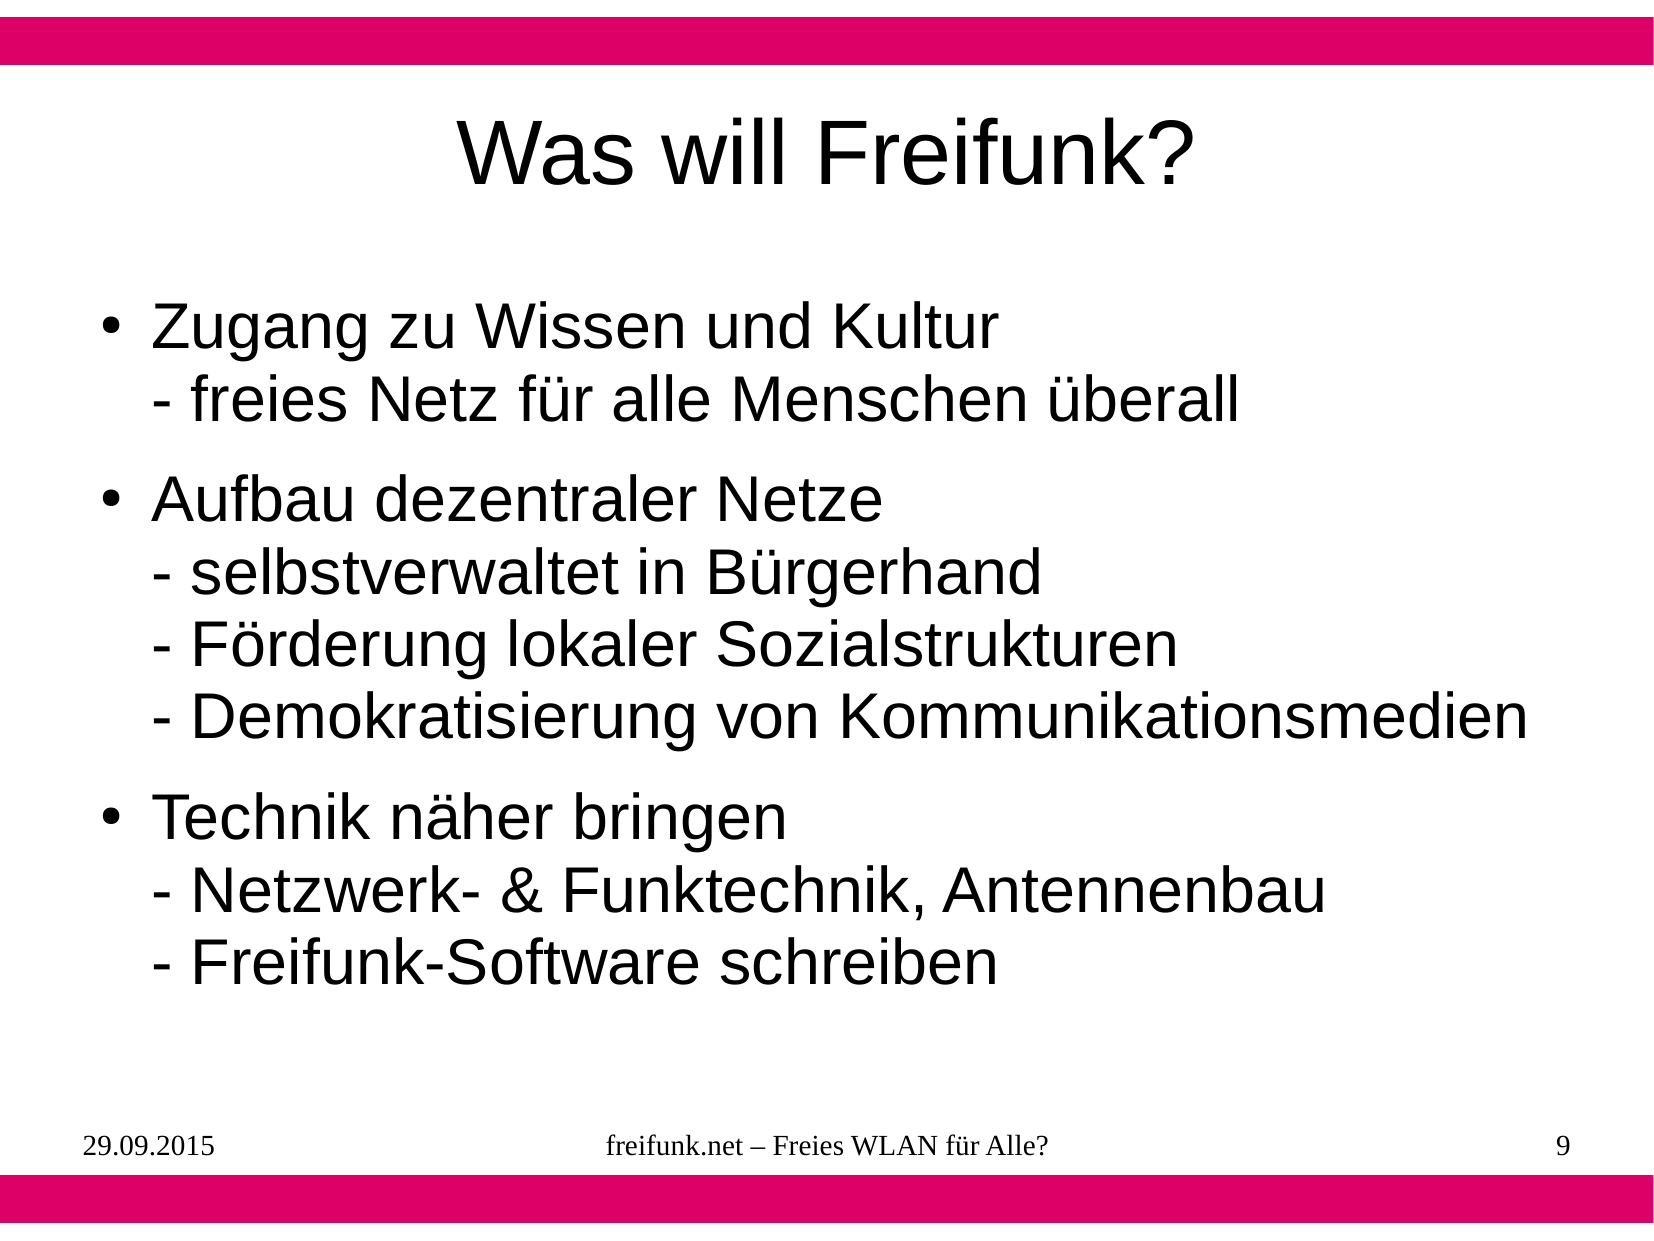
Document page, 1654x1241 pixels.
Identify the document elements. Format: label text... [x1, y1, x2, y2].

title Was will Freifunk? [82, 65, 1571, 257]
list Zugang zu Wissen und Kultur - freies Netz für alle Menschen überall Aufbau dezentraler Netze - selbstverwaltet in Bürgerhand - Förderung lokaler Sozialstrukturen - Demokratisierung von Kommunikationsmedien Technik näher bringen - Netzwerk- & Funktechnik, Antennenbau - Freifunk-Software schreiben [82, 290, 1571, 1010]
picture [0, 17, 1654, 65]
picture [0, 1175, 1654, 1223]
